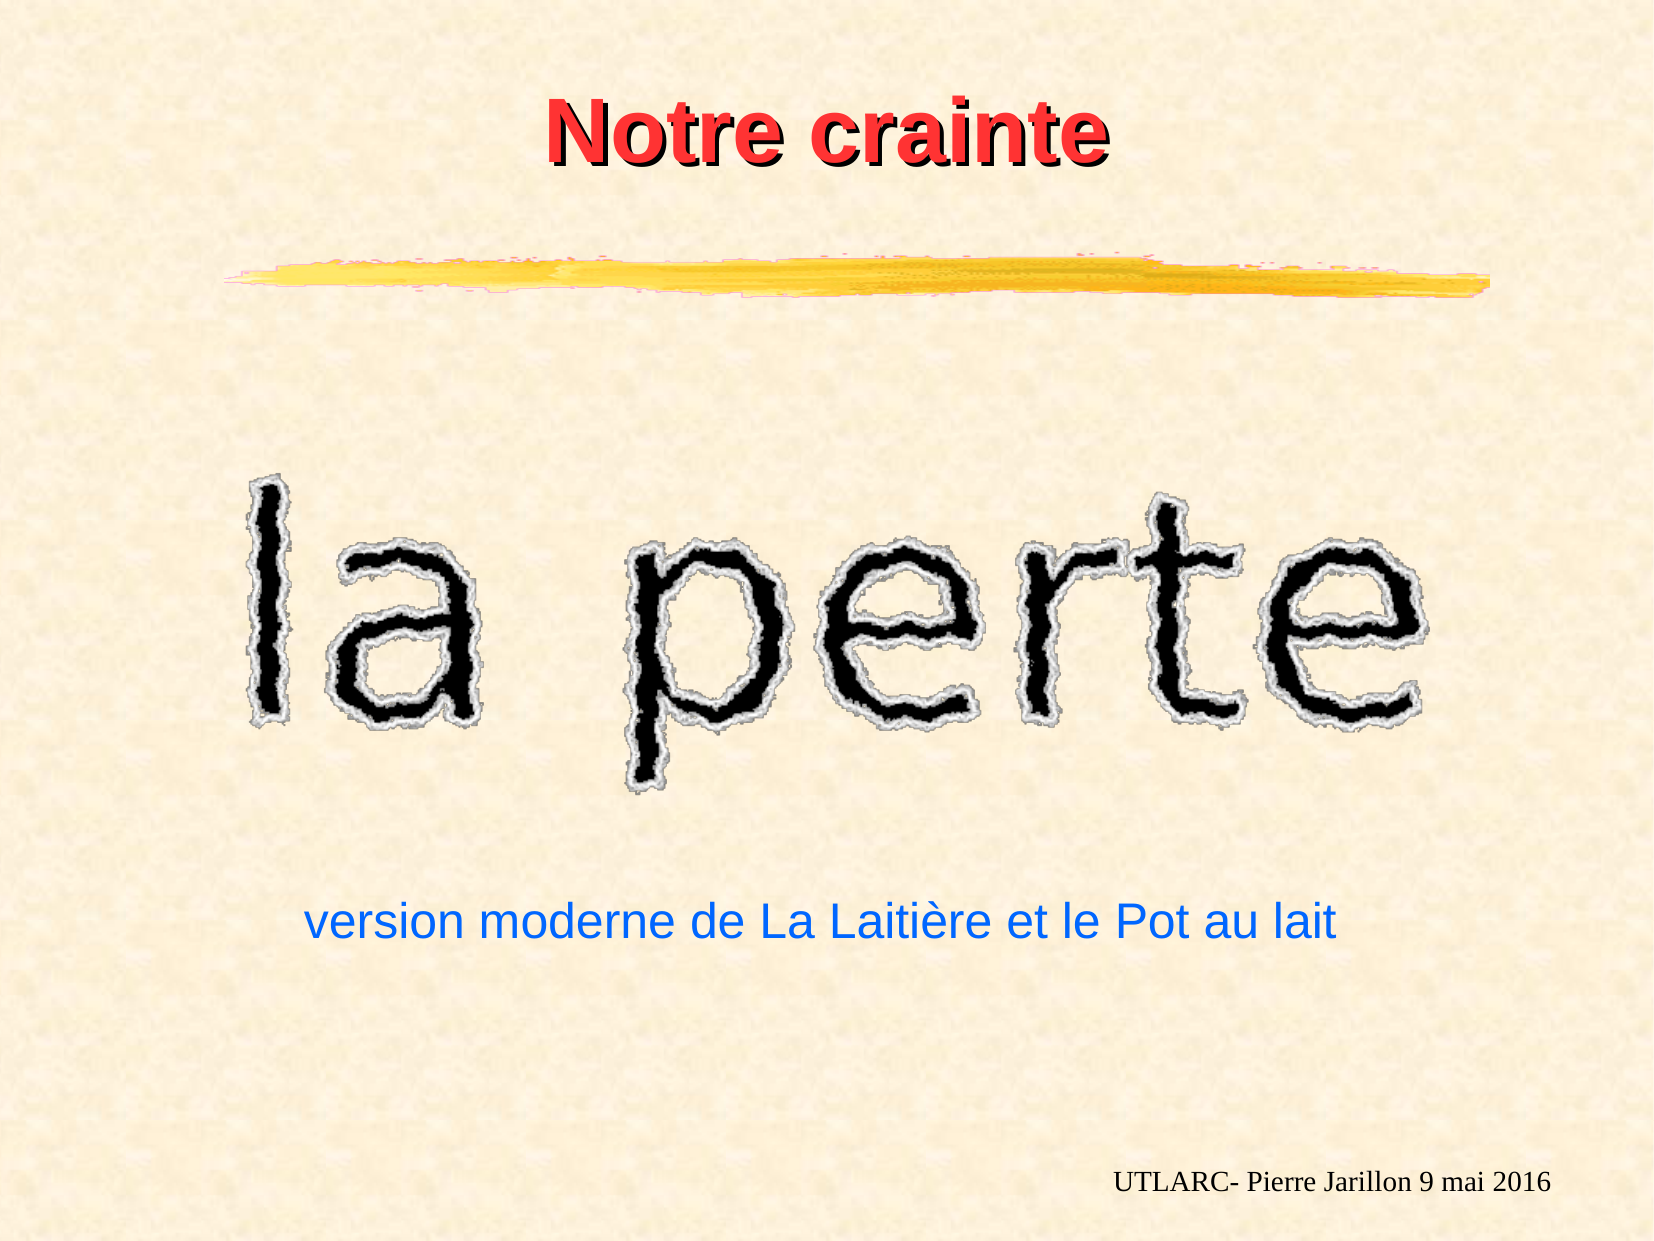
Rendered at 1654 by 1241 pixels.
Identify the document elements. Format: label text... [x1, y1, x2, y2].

text_box version moderne de La Laitière et le Pot au lait [118, 885, 1524, 957]
title Notre crainte [82, 49, 1571, 213]
picture [0, 0, 1654, 1241]
